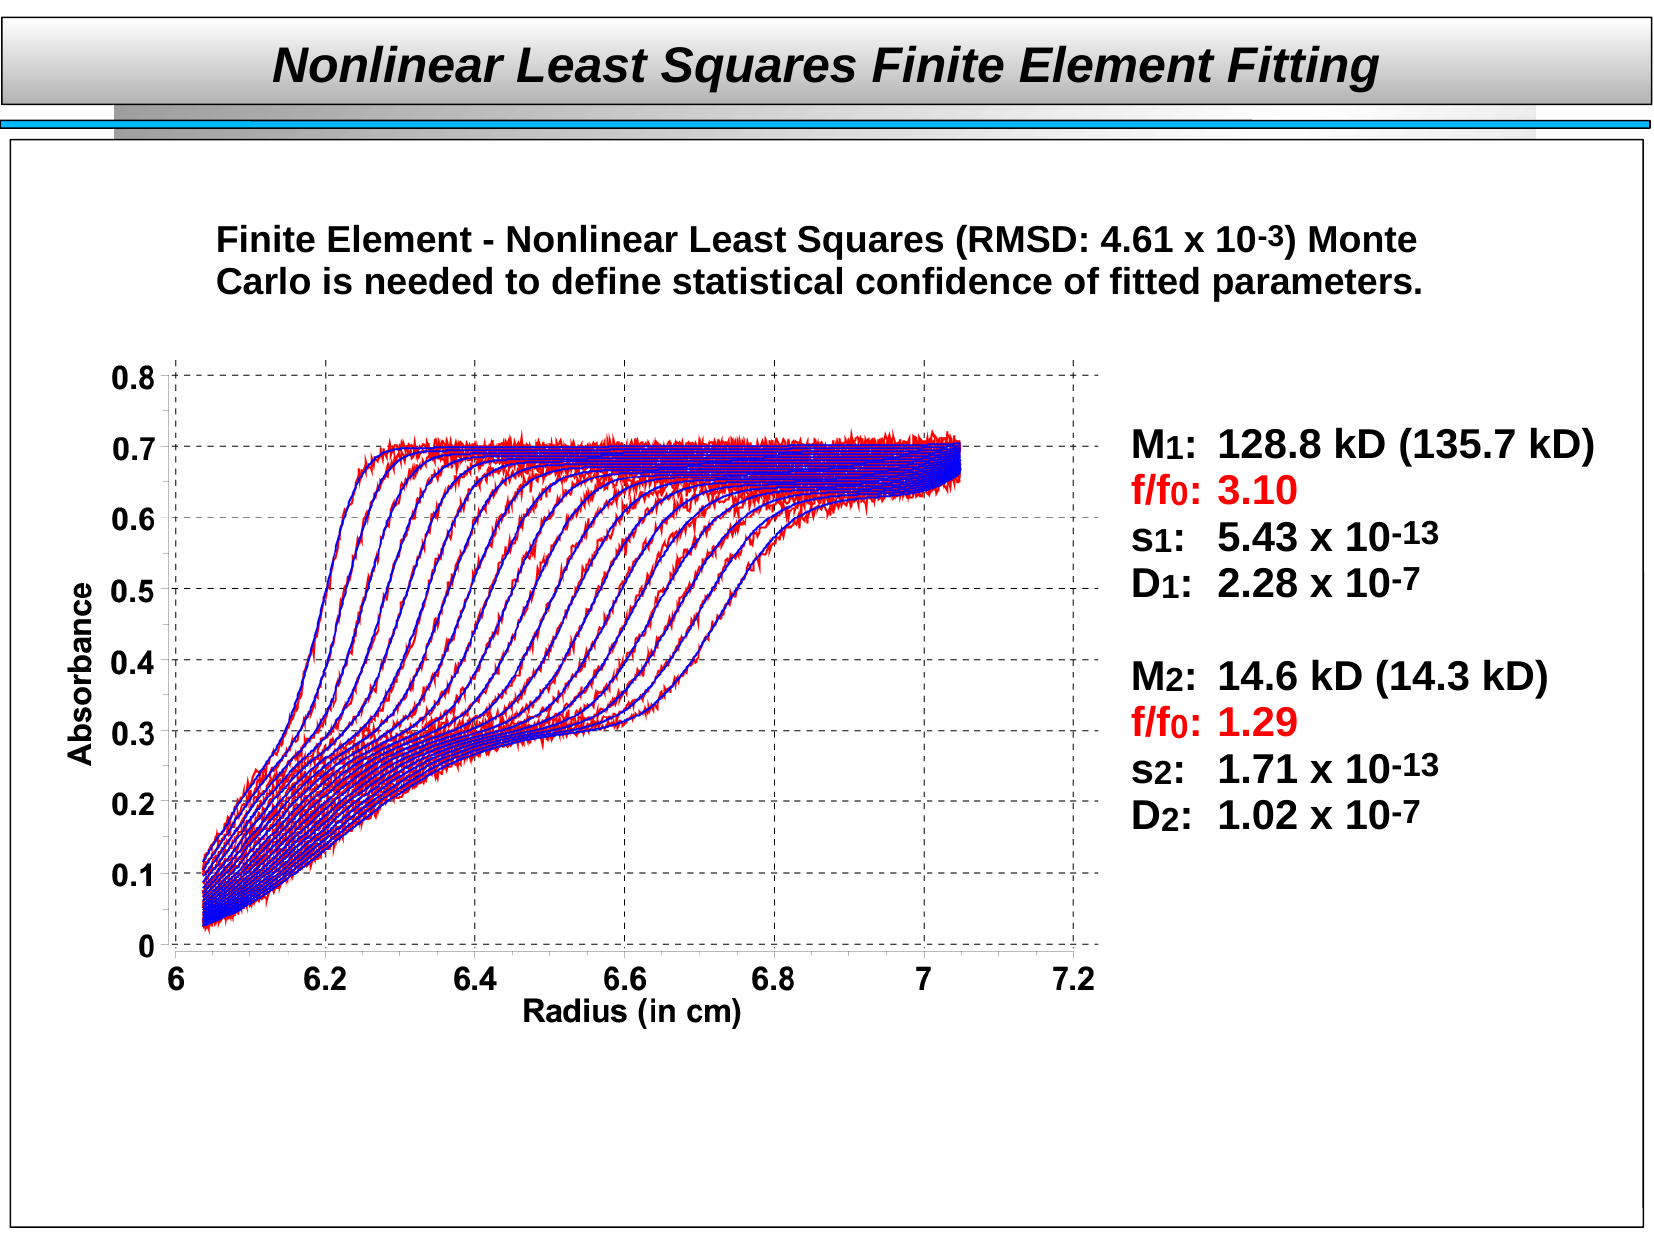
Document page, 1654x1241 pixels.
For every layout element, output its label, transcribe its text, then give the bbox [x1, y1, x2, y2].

picture [60, 358, 1111, 1036]
text_box M1: 128.8 kD (135.7 kD) f/f0: 3.10 s1: 5.43 x 10-13 D1: 2.28 x 10-7 M2: 14.6 kD (14.3 kD) f/f0: 1.29 s2: 1.71 x 10-13 D2: 1.02 x 10-7 [1130, 420, 1612, 895]
text_box [10, 139, 1644, 1228]
text_box Nonlinear Least Squares Finite Element Fitting [1, 17, 1652, 105]
text_box Finite Element - Nonlinear Least Squares (RMSD: 4.61 x 10-3) Monte Carlo is needed to define statistical confidence of fitted parameters. [215, 218, 1438, 346]
text_box [0, 120, 1651, 129]
